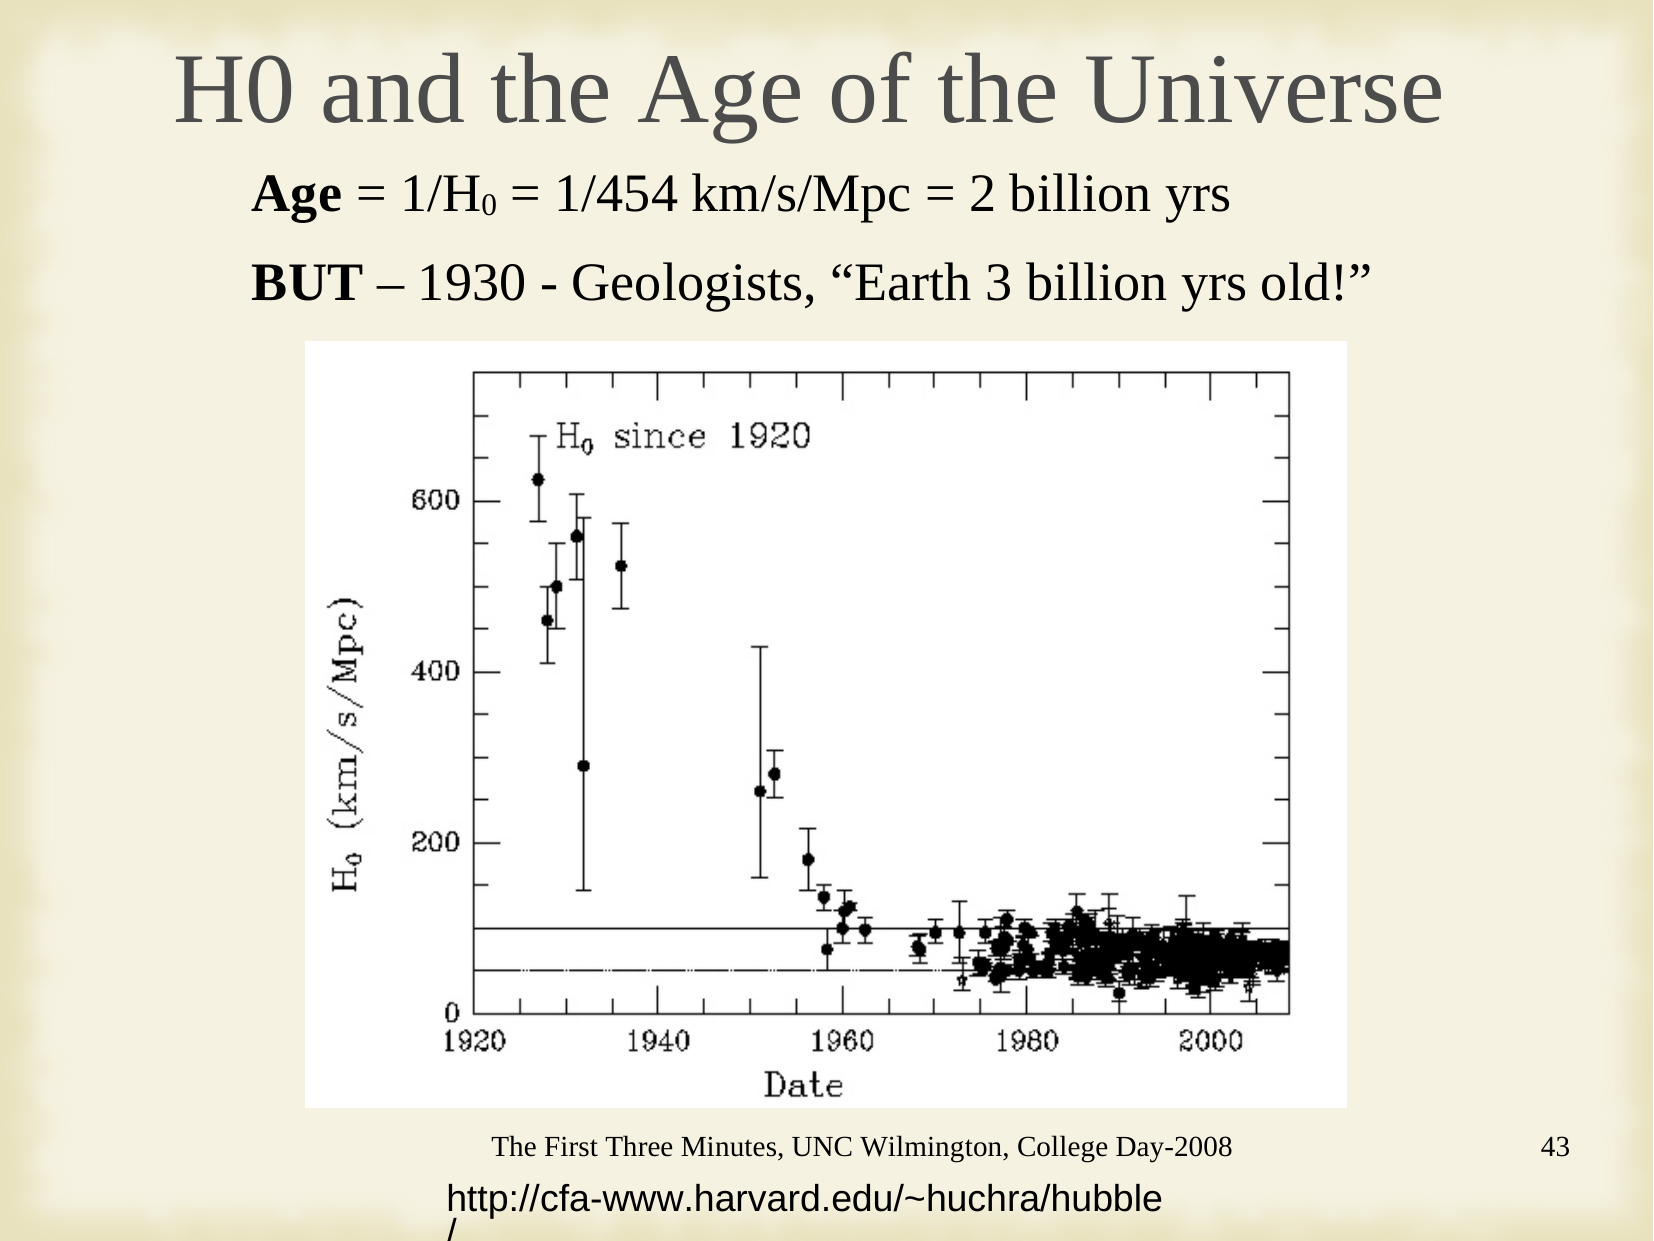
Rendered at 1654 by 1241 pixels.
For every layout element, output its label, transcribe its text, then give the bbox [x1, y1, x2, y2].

text_box H0 and the Age of the Universe [65, 0, 1554, 201]
picture [0, 0, 1654, 1241]
text_box http://cfa-www.harvard.edu/~huchra/hubble/ [431, 1169, 1187, 1227]
text_box Age = 1/H0 = 1/454 km/s/Mpc = 2 billion yrs BUT – 1930 - Geologists, “Earth 3 billion yrs old!” [219, 155, 1463, 342]
